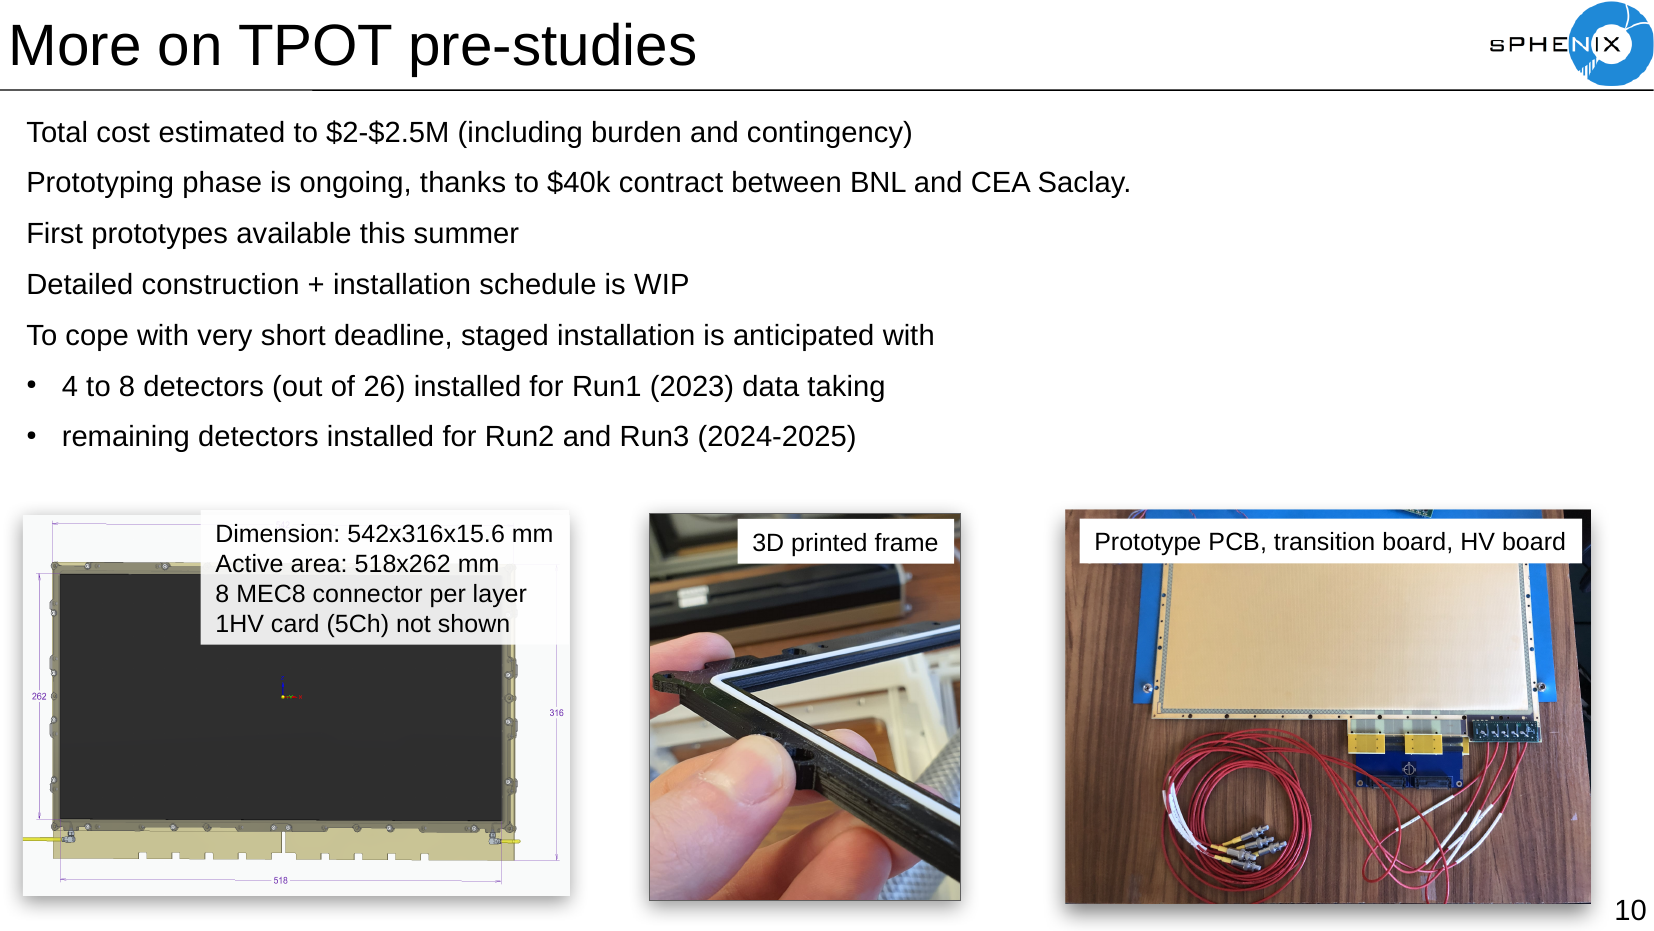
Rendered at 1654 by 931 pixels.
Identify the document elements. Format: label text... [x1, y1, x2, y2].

text_box Total cost estimated to $2-$2.5M (including burden and contingency) Prototyping phase is ongoing, thanks to $40k contract between BNL and CEA Saclay. First prototypes available this summer Detailed construction + installation schedule is WIP To cope with very short deadline, staged installation is anticipated with 4 to 8 detectors (out of 26) installed for Run1 (2023) data taking remaining detectors installed for Run2 and Run3 (2024-2025) [11, 108, 1621, 461]
picture [22, 515, 571, 896]
text_box Dimension: 542x316x15.6 mm Active area: 518x262 mm 8 MEC8 connector per layer 1HV card (5Ch) not shown [200, 509, 570, 645]
picture [1065, 510, 1591, 904]
picture [649, 513, 961, 901]
title More on TPOT pre-studies [0, 0, 1654, 91]
text_box Prototype PCB, transition board, HV board [1079, 518, 1583, 564]
text_box 3D printed frame [737, 518, 955, 564]
